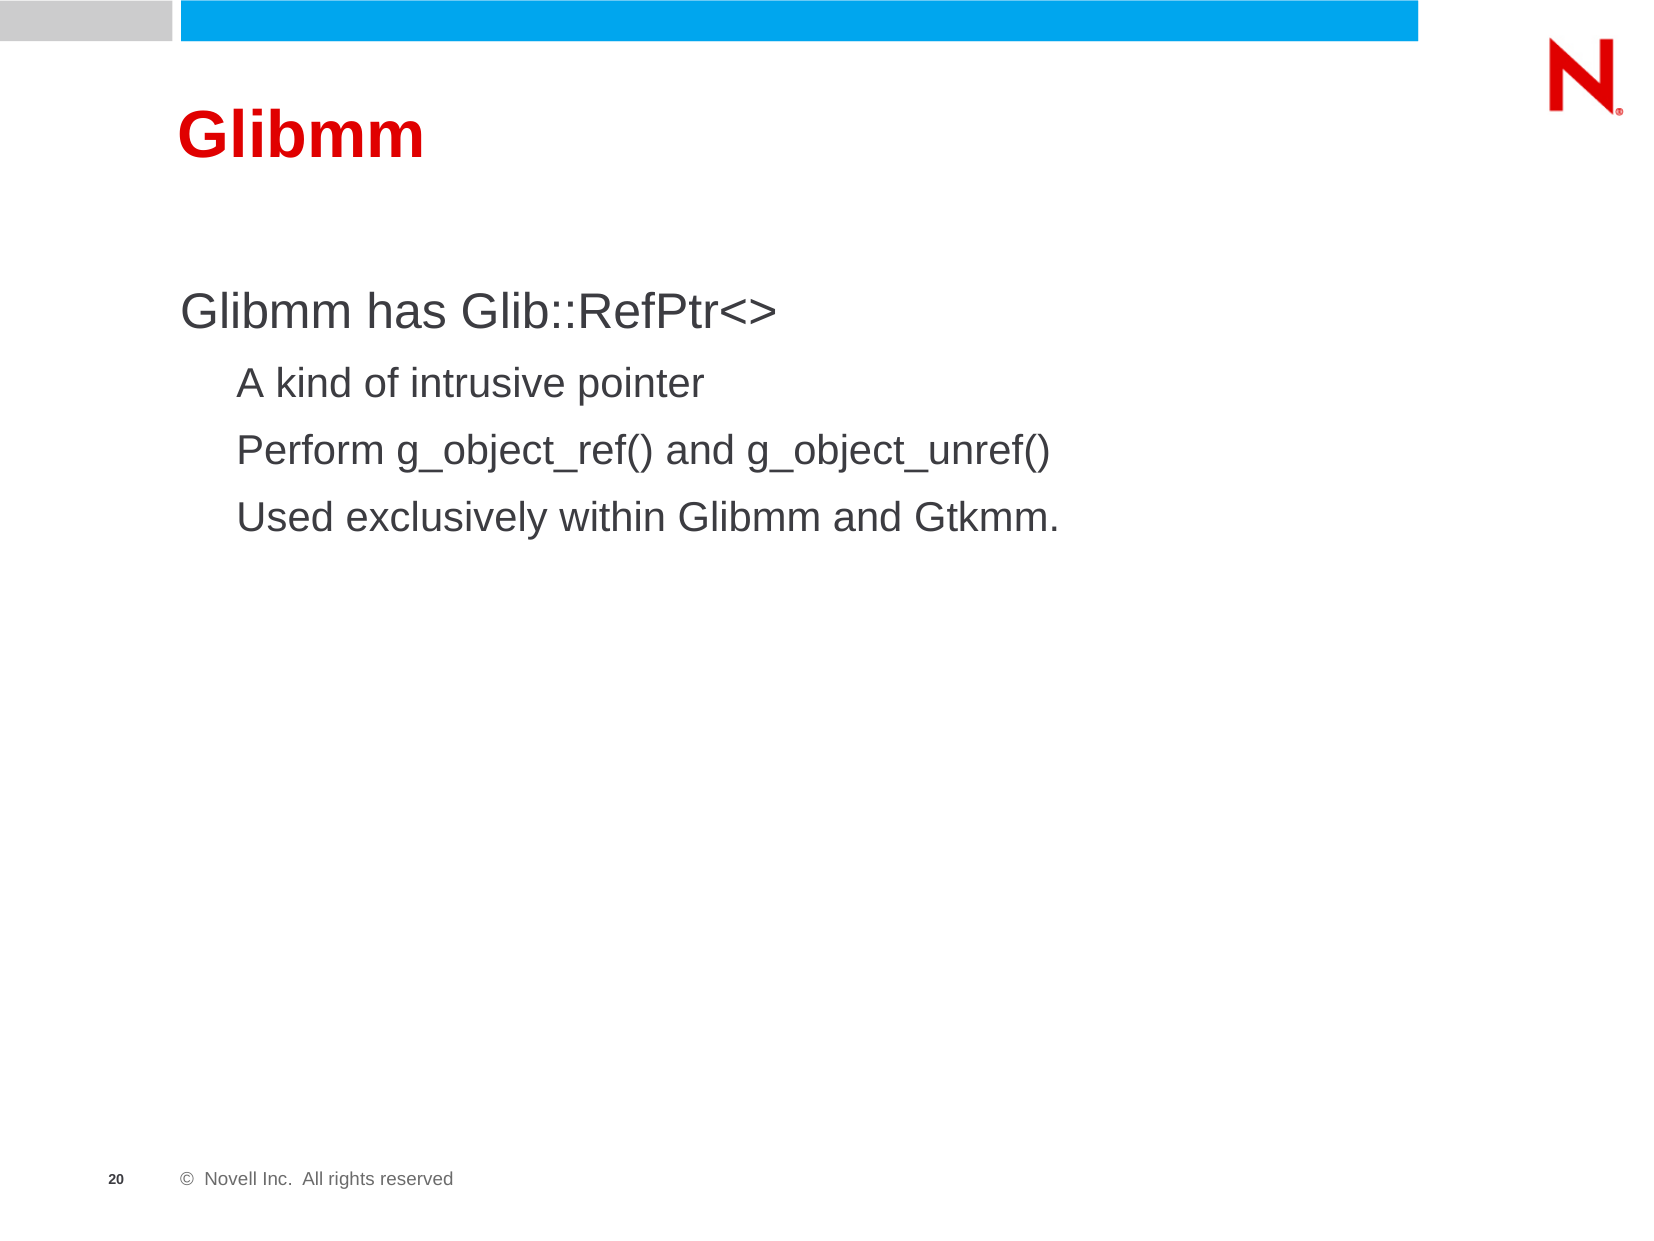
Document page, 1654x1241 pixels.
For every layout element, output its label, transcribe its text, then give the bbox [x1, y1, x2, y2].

title Glibmm [177, 46, 1525, 226]
picture [1547, 35, 1624, 117]
list Glibmm has Glib::RefPtr<> A kind of intrusive pointer Perform g_object_ref() and g_object_unref() Used exclusively within Glibmm and Gtkmm. [180, 280, 1547, 1087]
